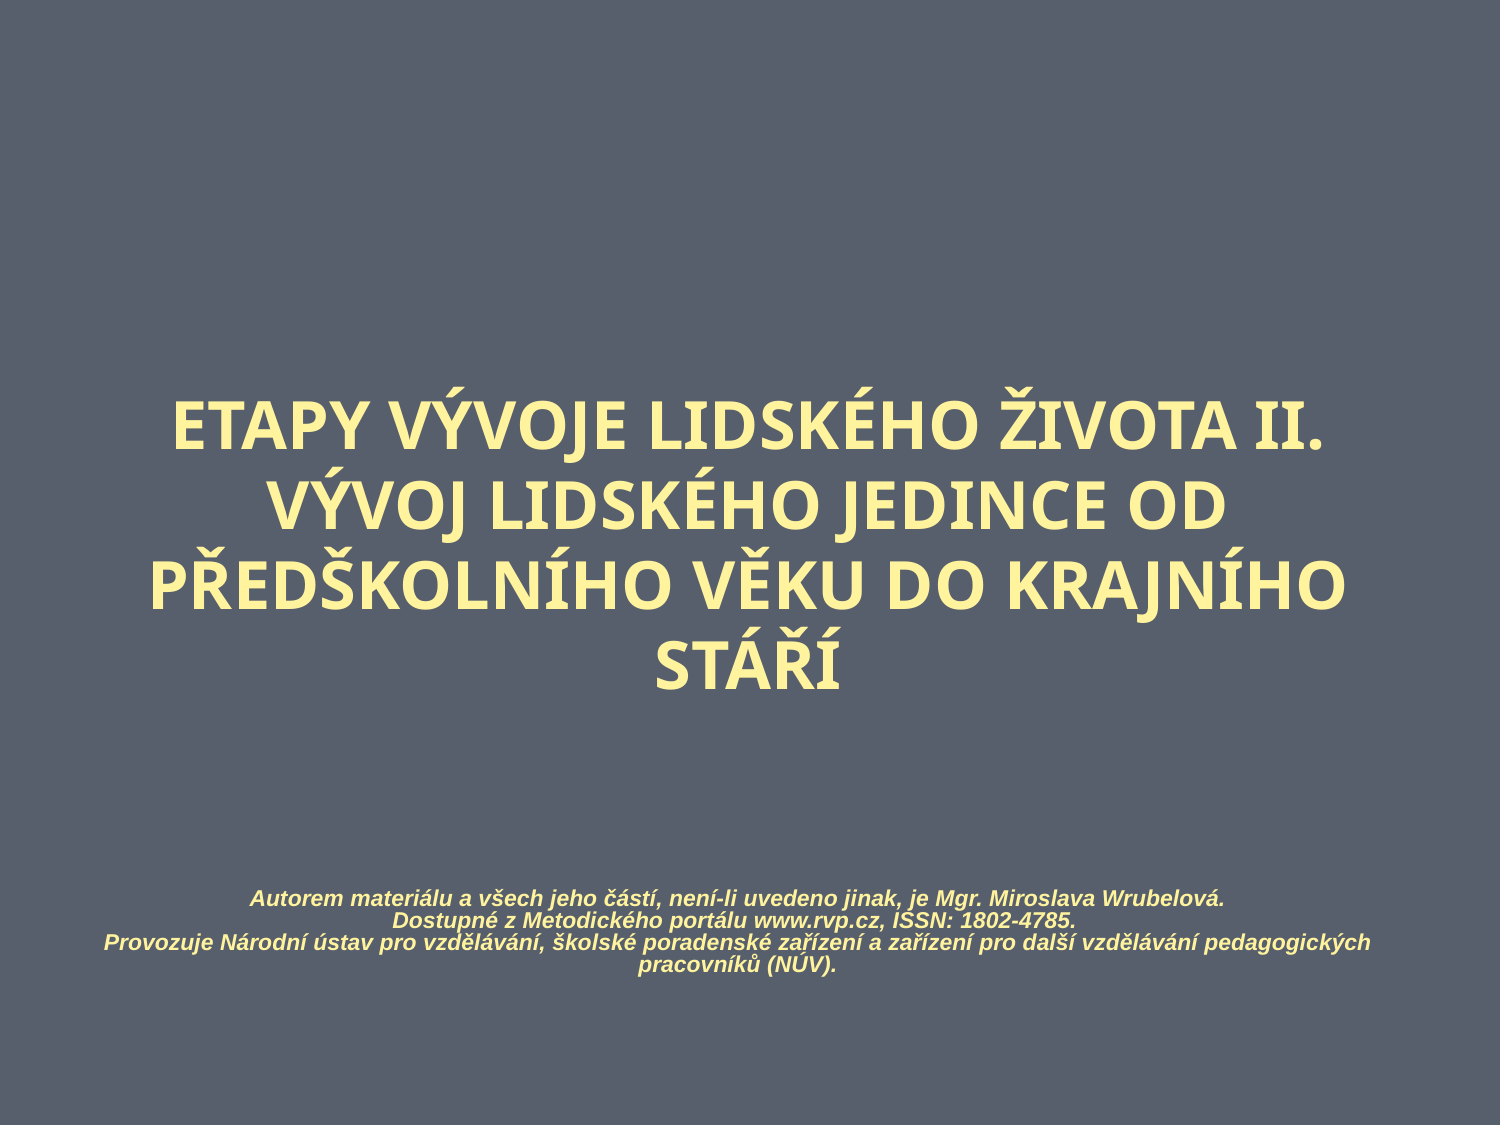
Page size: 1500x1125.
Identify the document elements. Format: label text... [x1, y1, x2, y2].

text_box Autorem materiálu a všech jeho částí, není-li uvedeno jinak, je Mgr. Miroslava Wrubelová. Dostupné z Metodického portálu www.rvp.cz, ISSN: 1802-4785. Provozuje Národní ústav pro vzdělávání, školské poradenské zařízení a zařízení pro další vzdělávání pedagogických pracovníků (NÚV). [88, 881, 1388, 1046]
title ETAPY VÝVOJE LIDSKÉHO ŽIVOTA II. VÝVOJ LIDSKÉHO JEDINCE OD PŘEDŠKOLNÍHO VĚKU DO KRAJNÍHO STÁŘÍ [112, 196, 1385, 791]
